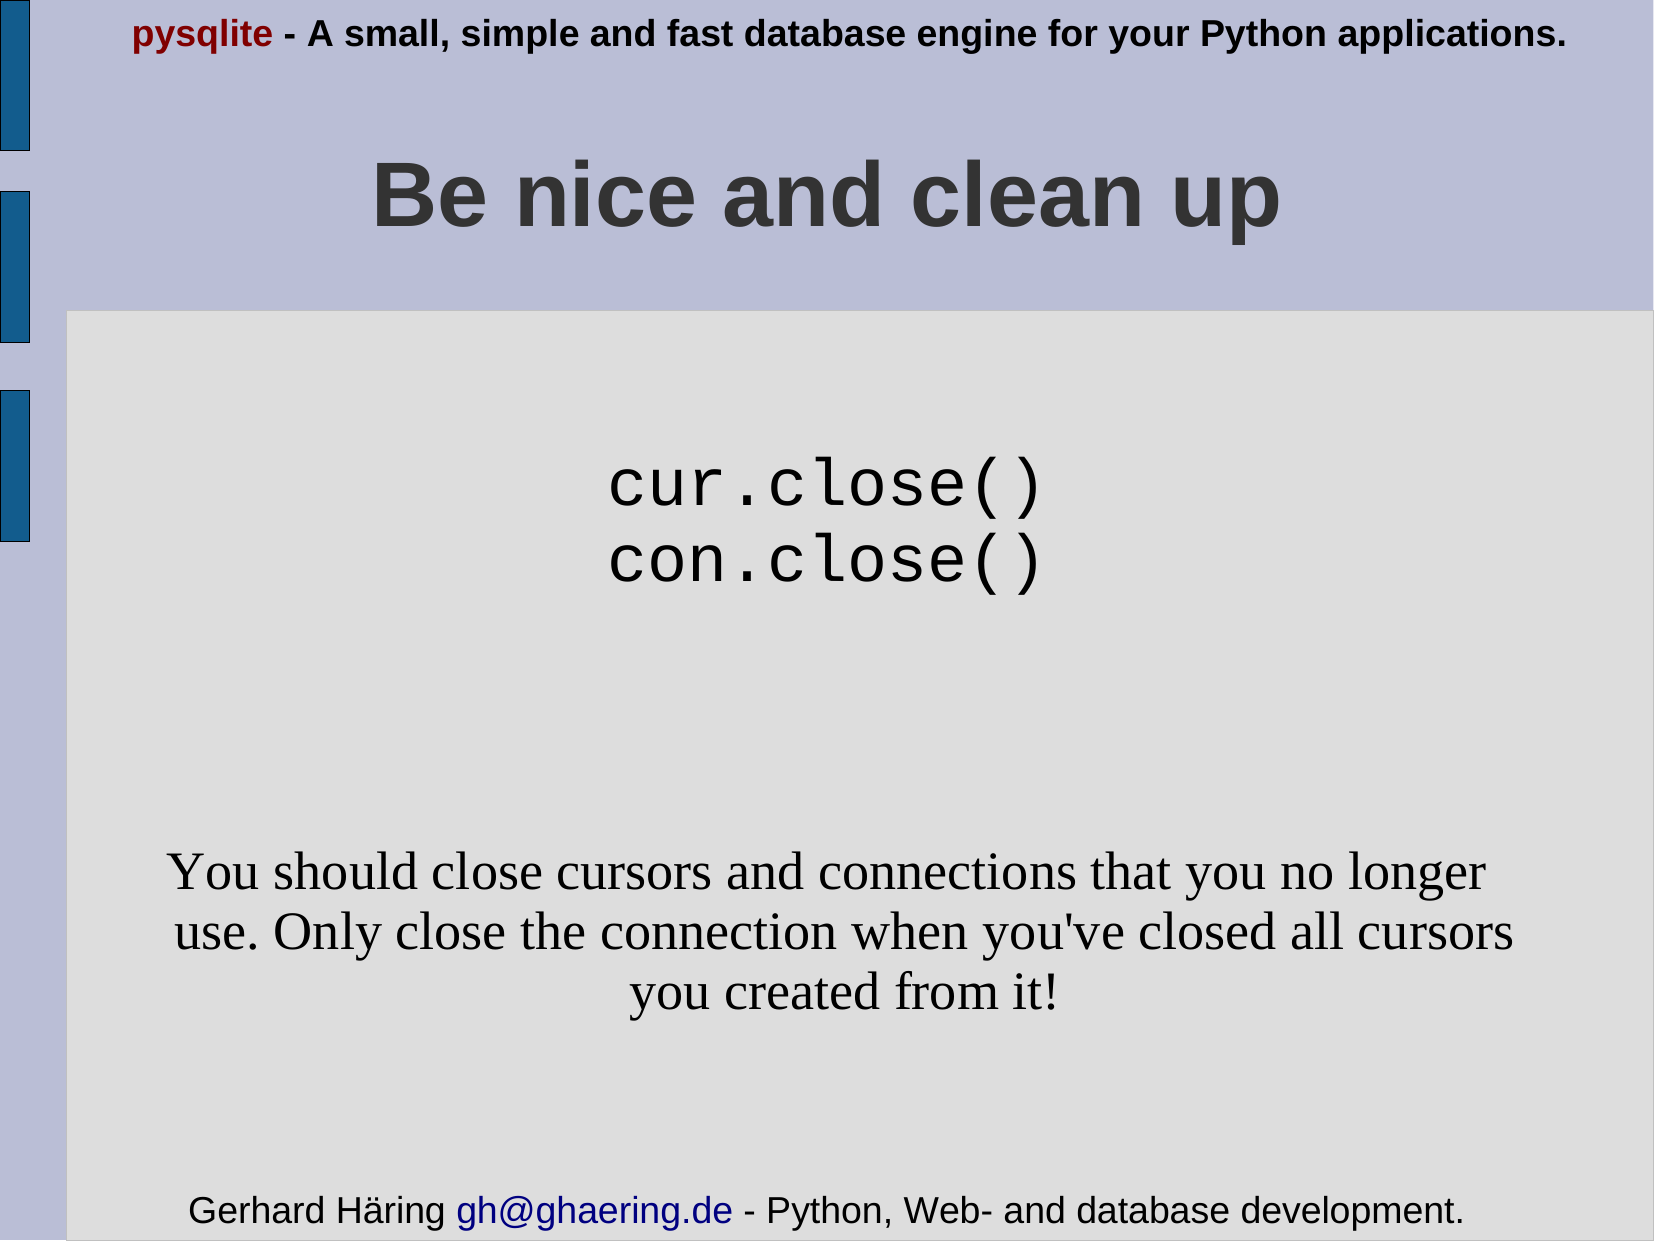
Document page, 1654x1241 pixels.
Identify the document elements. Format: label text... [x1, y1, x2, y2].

subtitle cur.close() con.close() You should close cursors and connections that you no longer use. Only close the connection when you've closed all cursors you created from it! [121, 344, 1534, 1127]
title Be nice and clean up [121, 91, 1534, 299]
